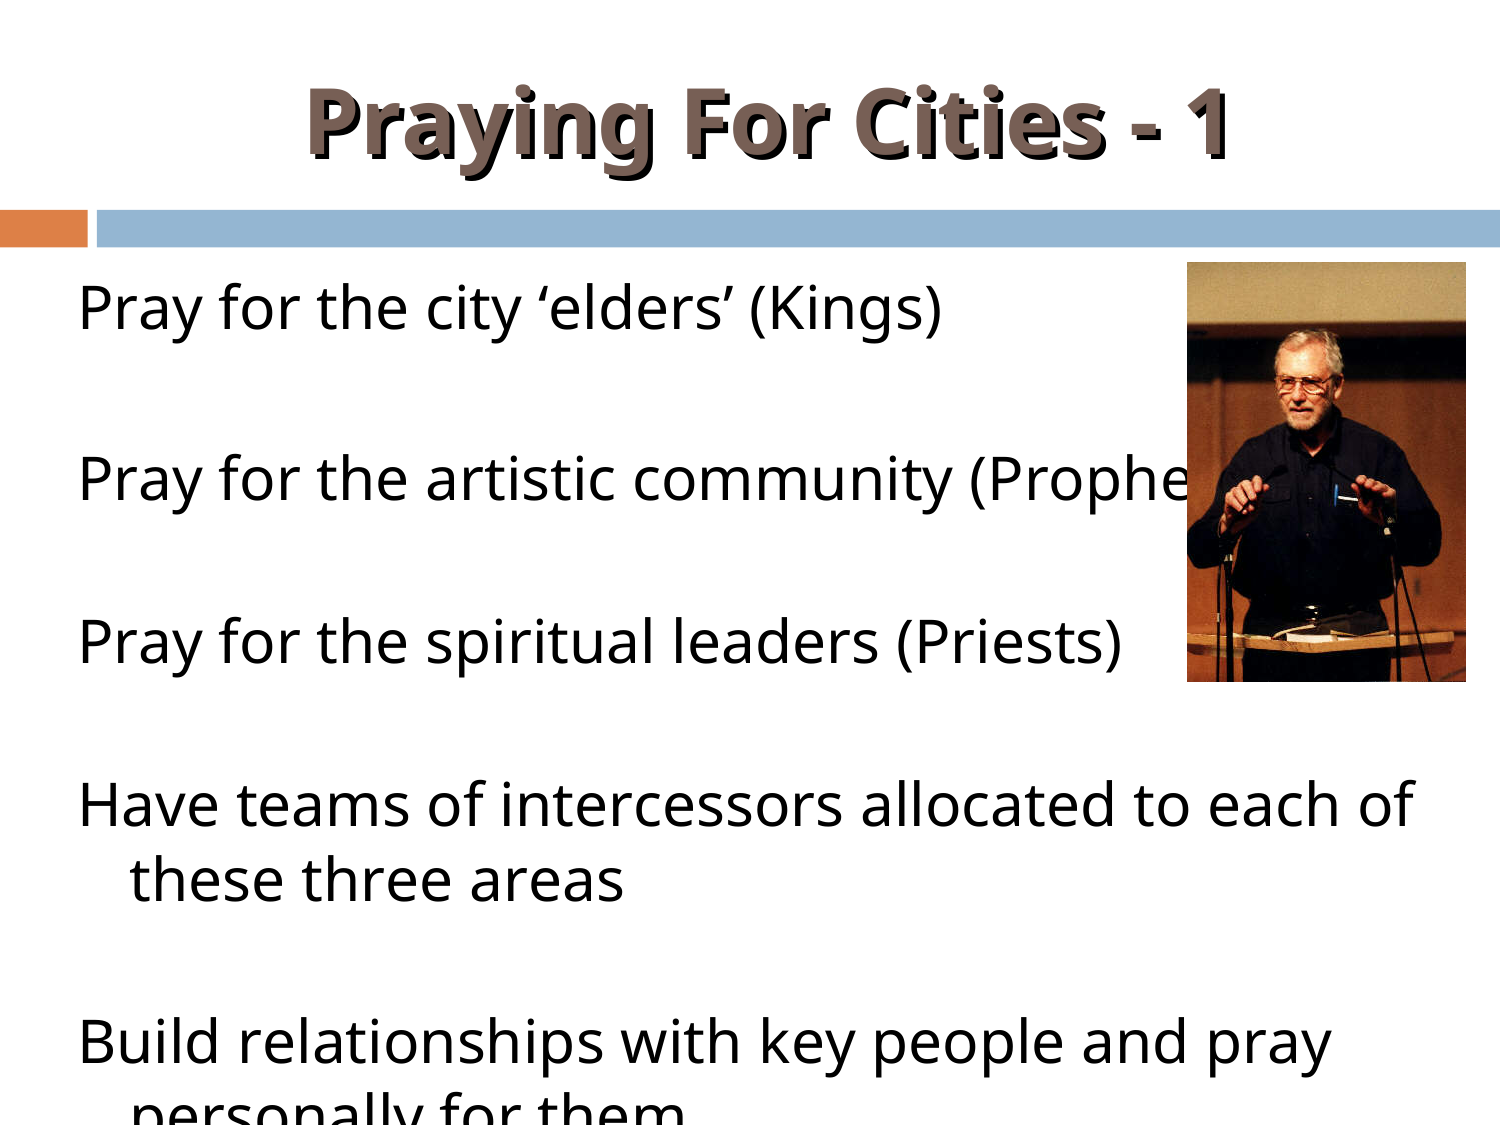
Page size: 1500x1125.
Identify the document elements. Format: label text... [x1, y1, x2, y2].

title Praying For Cities - 1 [100, 37, 1438, 201]
list Pray for the city ‘elders’ (Kings) Pray for the artistic community (Prophets) Pray for the spiritual leaders (Priests) Have teams of intercessors allocated to each of these three areas Build relationships with key people and pray personally for them [62, 262, 1463, 1101]
picture [1187, 262, 1466, 682]
